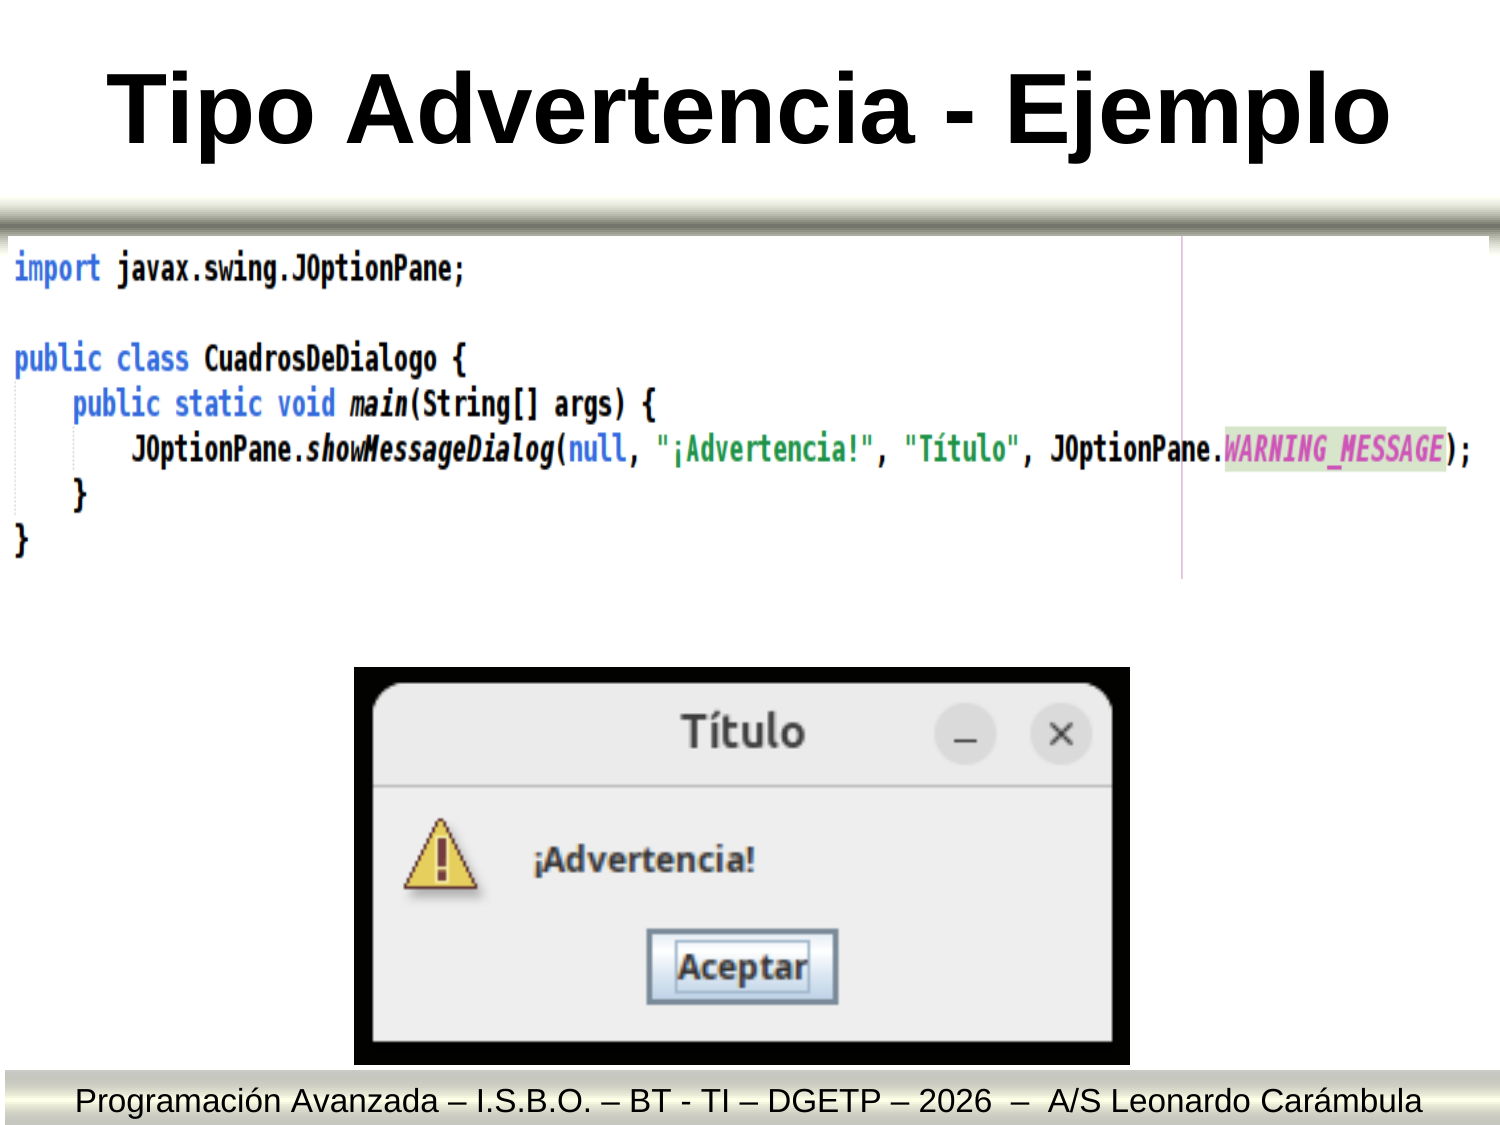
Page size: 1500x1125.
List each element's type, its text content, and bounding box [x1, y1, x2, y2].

title Tipo Advertencia - Ejemplo [0, 9, 1500, 198]
picture [354, 667, 1130, 1065]
picture [8, 236, 1489, 579]
